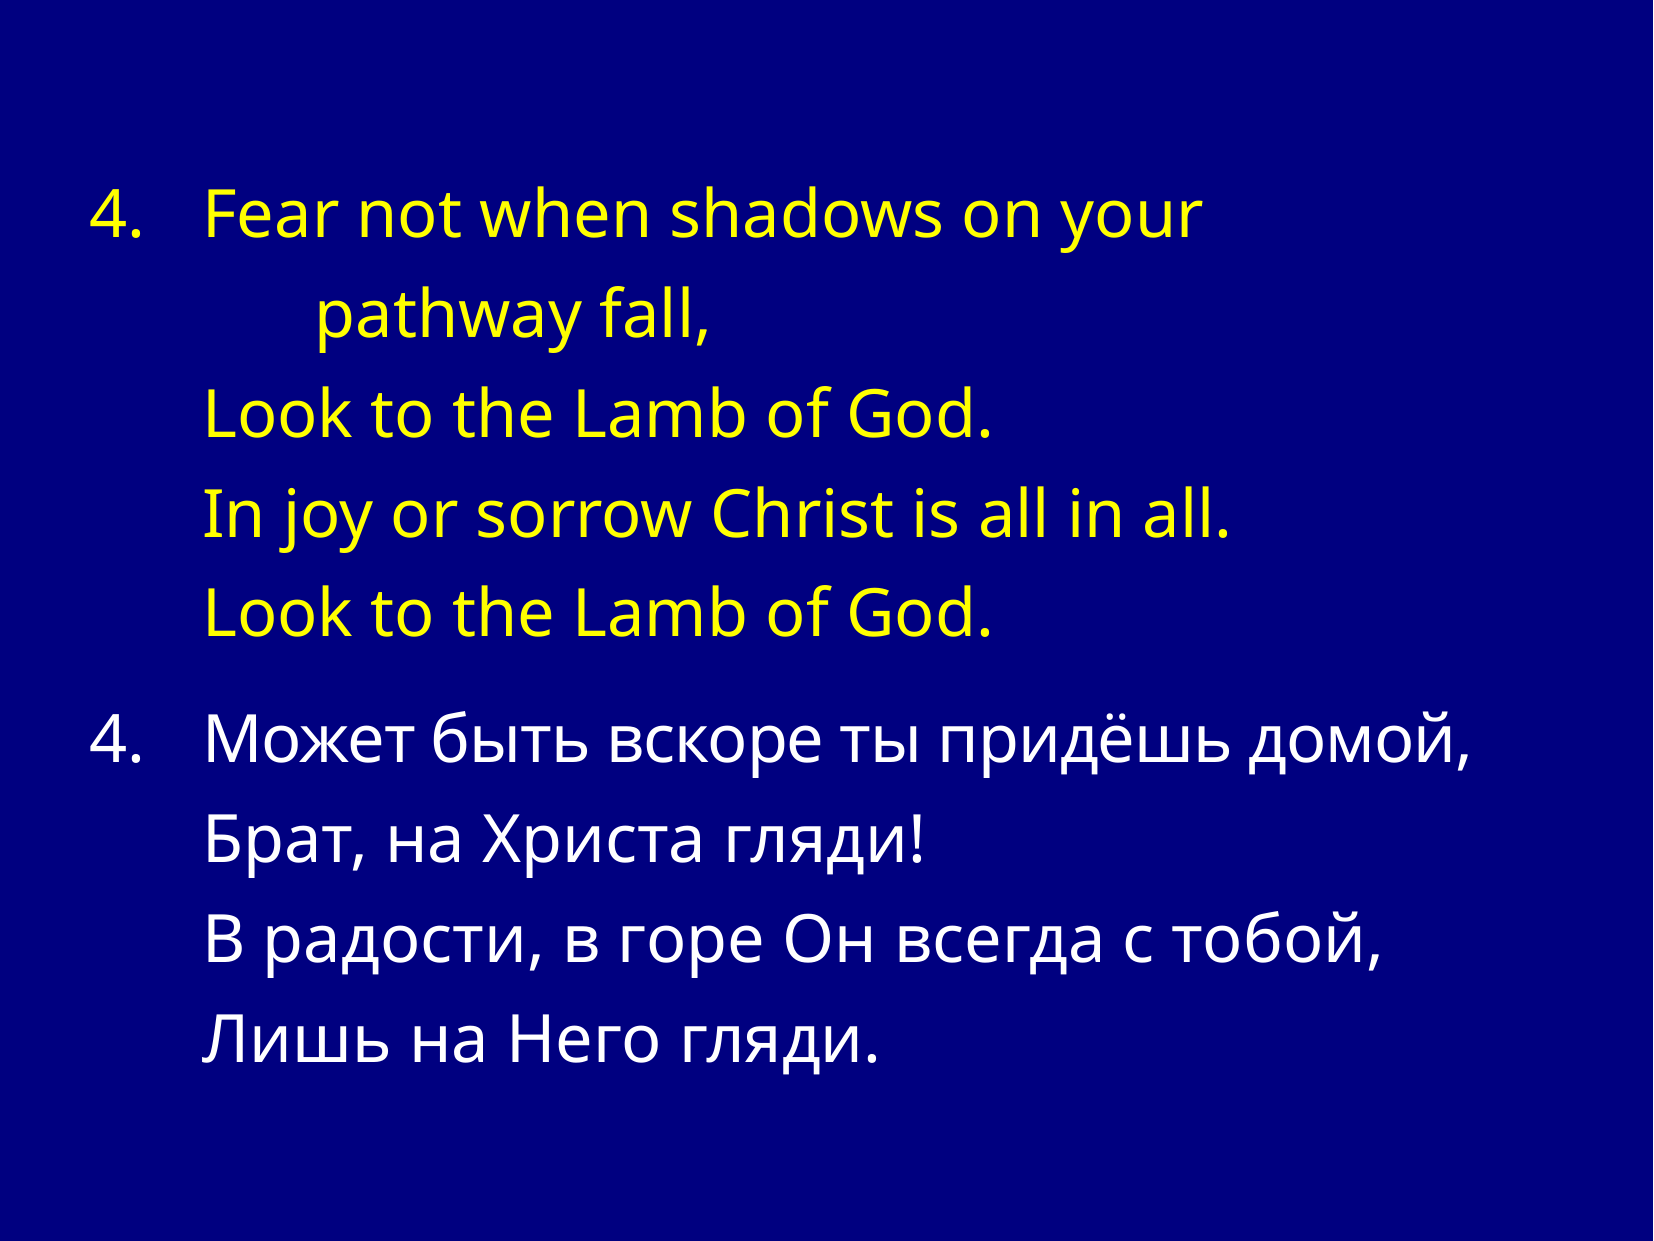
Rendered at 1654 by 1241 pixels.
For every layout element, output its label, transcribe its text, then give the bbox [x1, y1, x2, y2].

text_box 4. Fear not when shadows on your pathway fall, Look to the Lamb of God. In joy or sorrow Christ is all in all. Look to the Lamb of God. [75, 150, 1576, 638]
text_box 4. Может быть вскоре ты придёшь домой, Брат, на Христа гляди! В радости, в горе Он всегда с тобой, Лишь на Него гляди. [75, 675, 1653, 1163]
